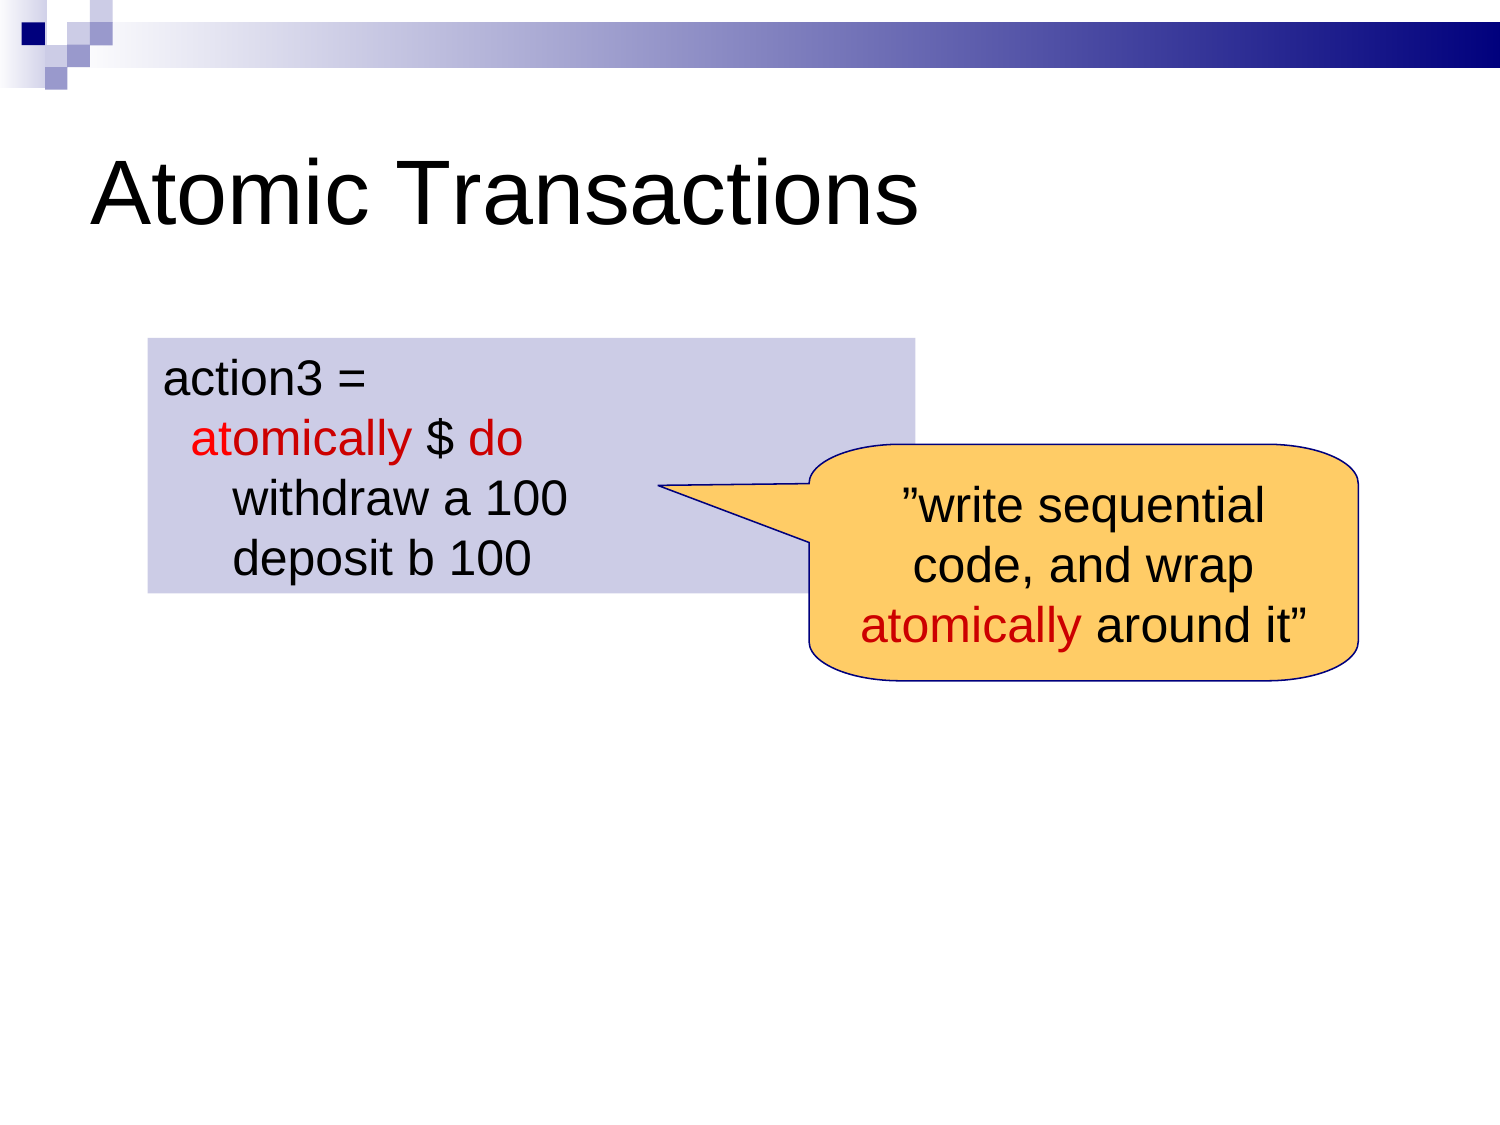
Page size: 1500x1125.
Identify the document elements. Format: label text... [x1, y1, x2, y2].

text_box action3 = atomically $ do withdraw a 100 deposit b 100 [147, 337, 916, 594]
title Atomic Transactions [75, 75, 1426, 301]
text_box ”write sequential code, and wrap atomically around it” [657, 444, 1359, 681]
